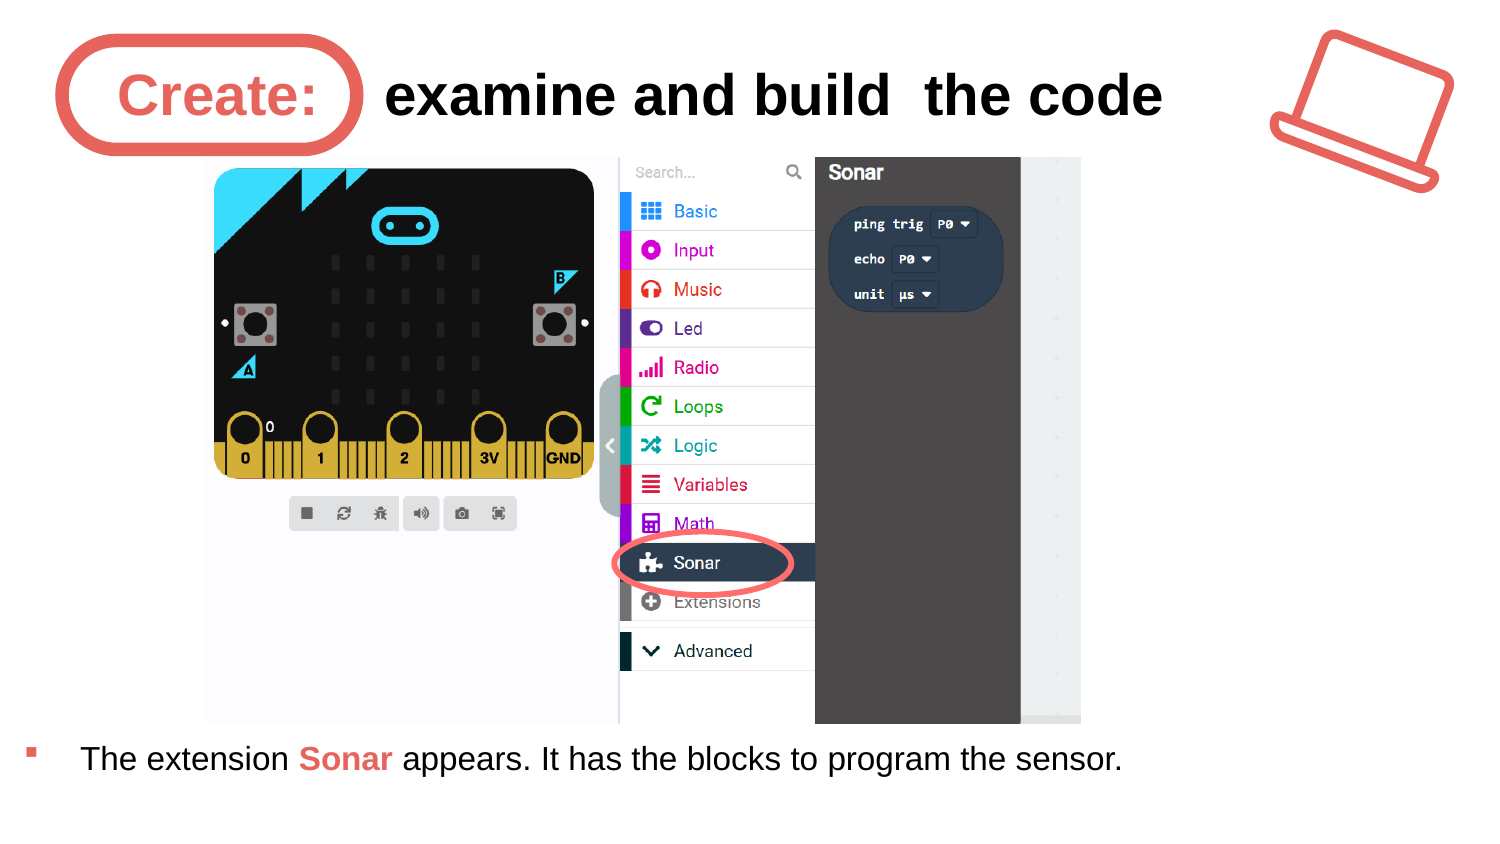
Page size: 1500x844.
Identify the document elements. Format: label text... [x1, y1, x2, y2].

text_box The extension Sonar appears. It has the blocks to program the sensor. [7, 677, 1500, 785]
picture [1269, 29, 1455, 194]
title Create: examine and build the code [110, 48, 349, 142]
title Create: examine and build the code [308, 34, 1211, 159]
picture [206, 157, 1081, 724]
